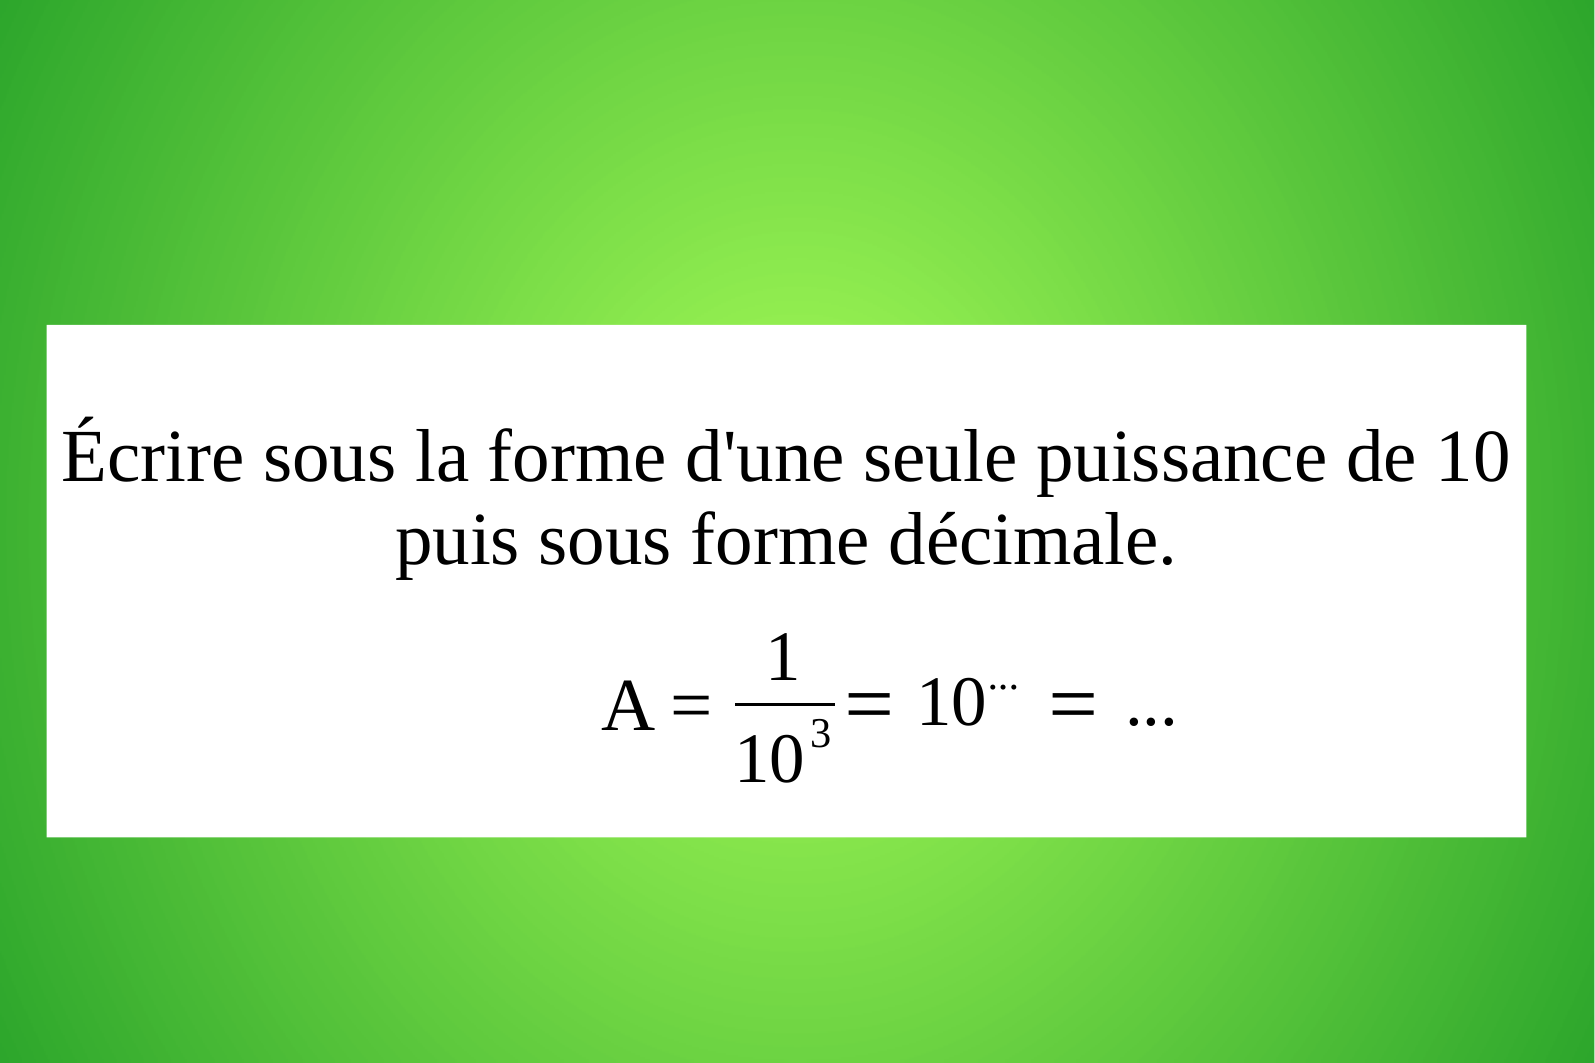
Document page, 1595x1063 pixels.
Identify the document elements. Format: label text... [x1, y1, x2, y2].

picture [0, 0, 1595, 1063]
chart [712, 618, 1194, 802]
text_box Écrire sous la forme d'une seule puissance de 10 puis sous forme décimale. A = [46, 324, 1527, 838]
